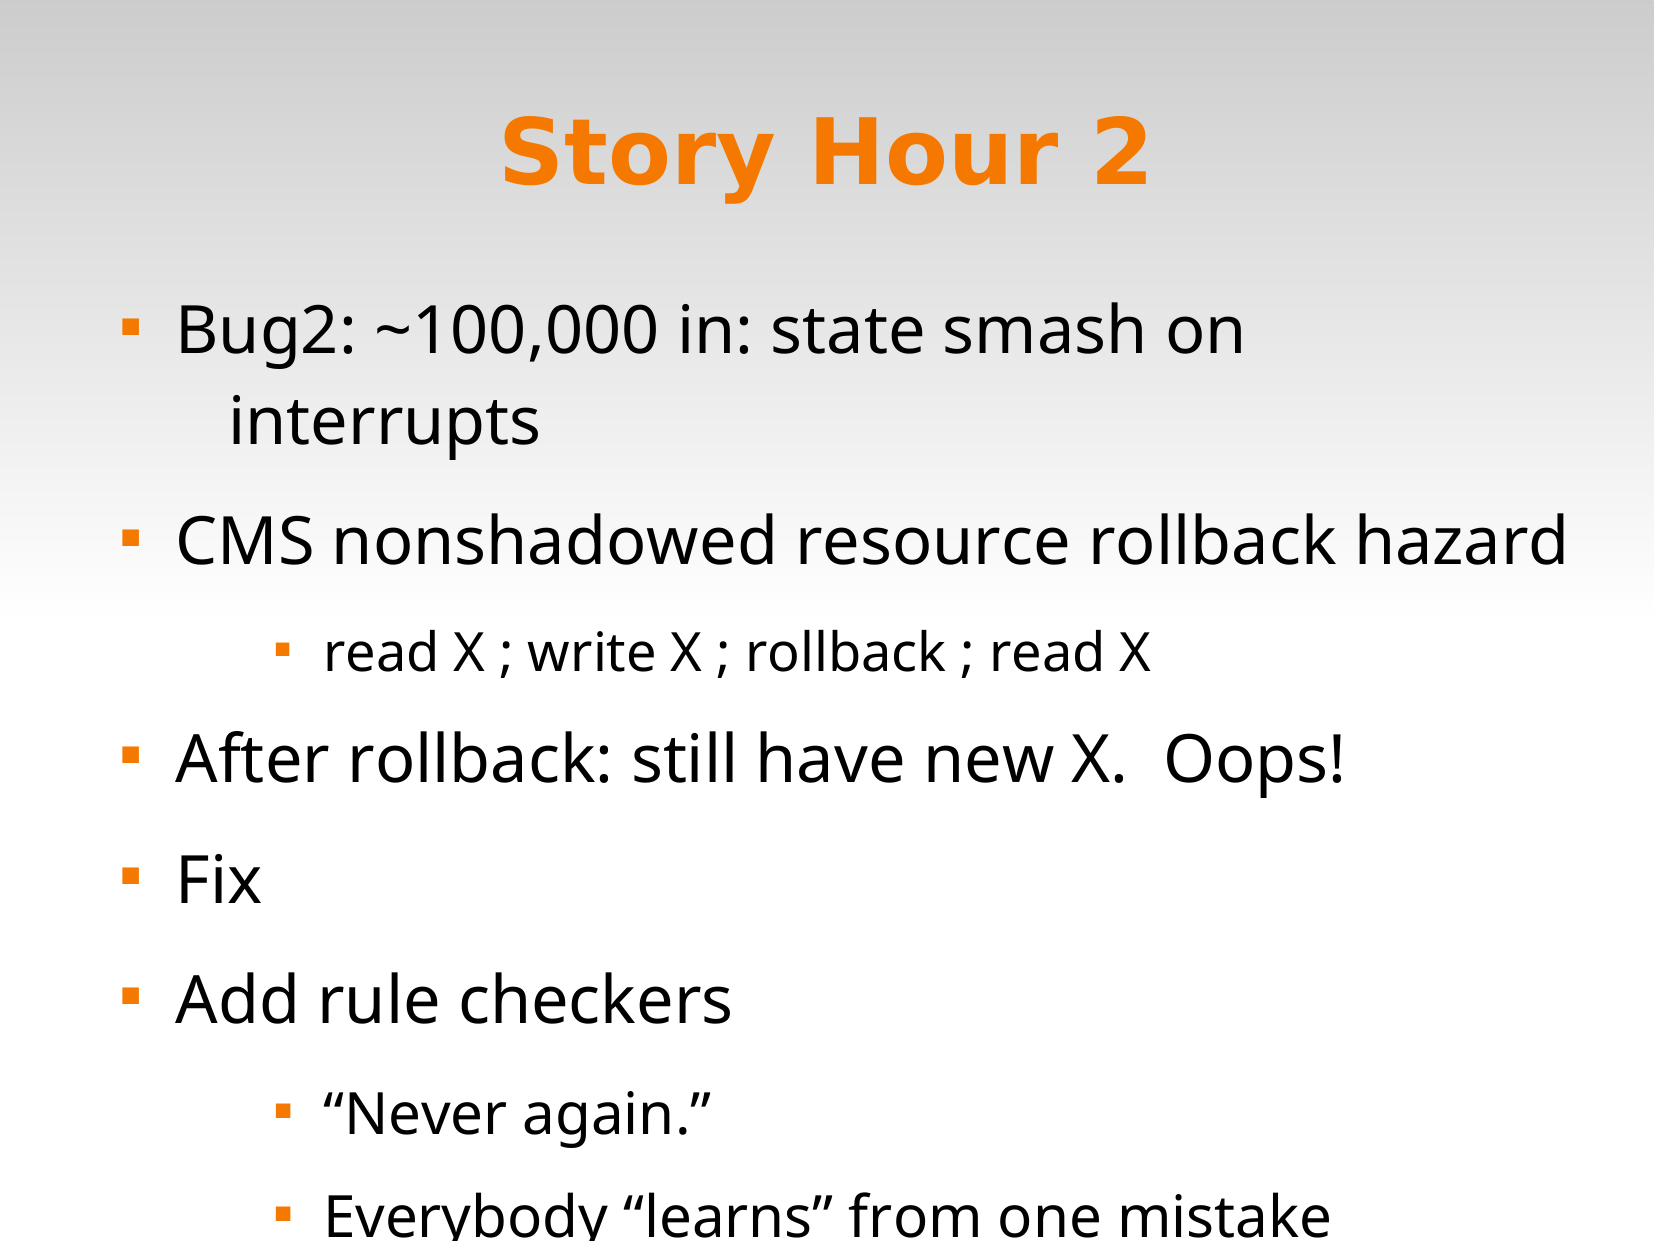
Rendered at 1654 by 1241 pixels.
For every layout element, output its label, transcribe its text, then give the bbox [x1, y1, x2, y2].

list Bug2: ~100,000 in: state smash on interrupts CMS nonshadowed resource rollback hazard read X ; write X ; rollback ; read X After rollback: still have new X. Oops! Fix Add rule checkers “Never again.” Everybody “learns” from one mistake [86, 282, 1576, 1083]
title Story Hour 2 [82, 56, 1571, 250]
